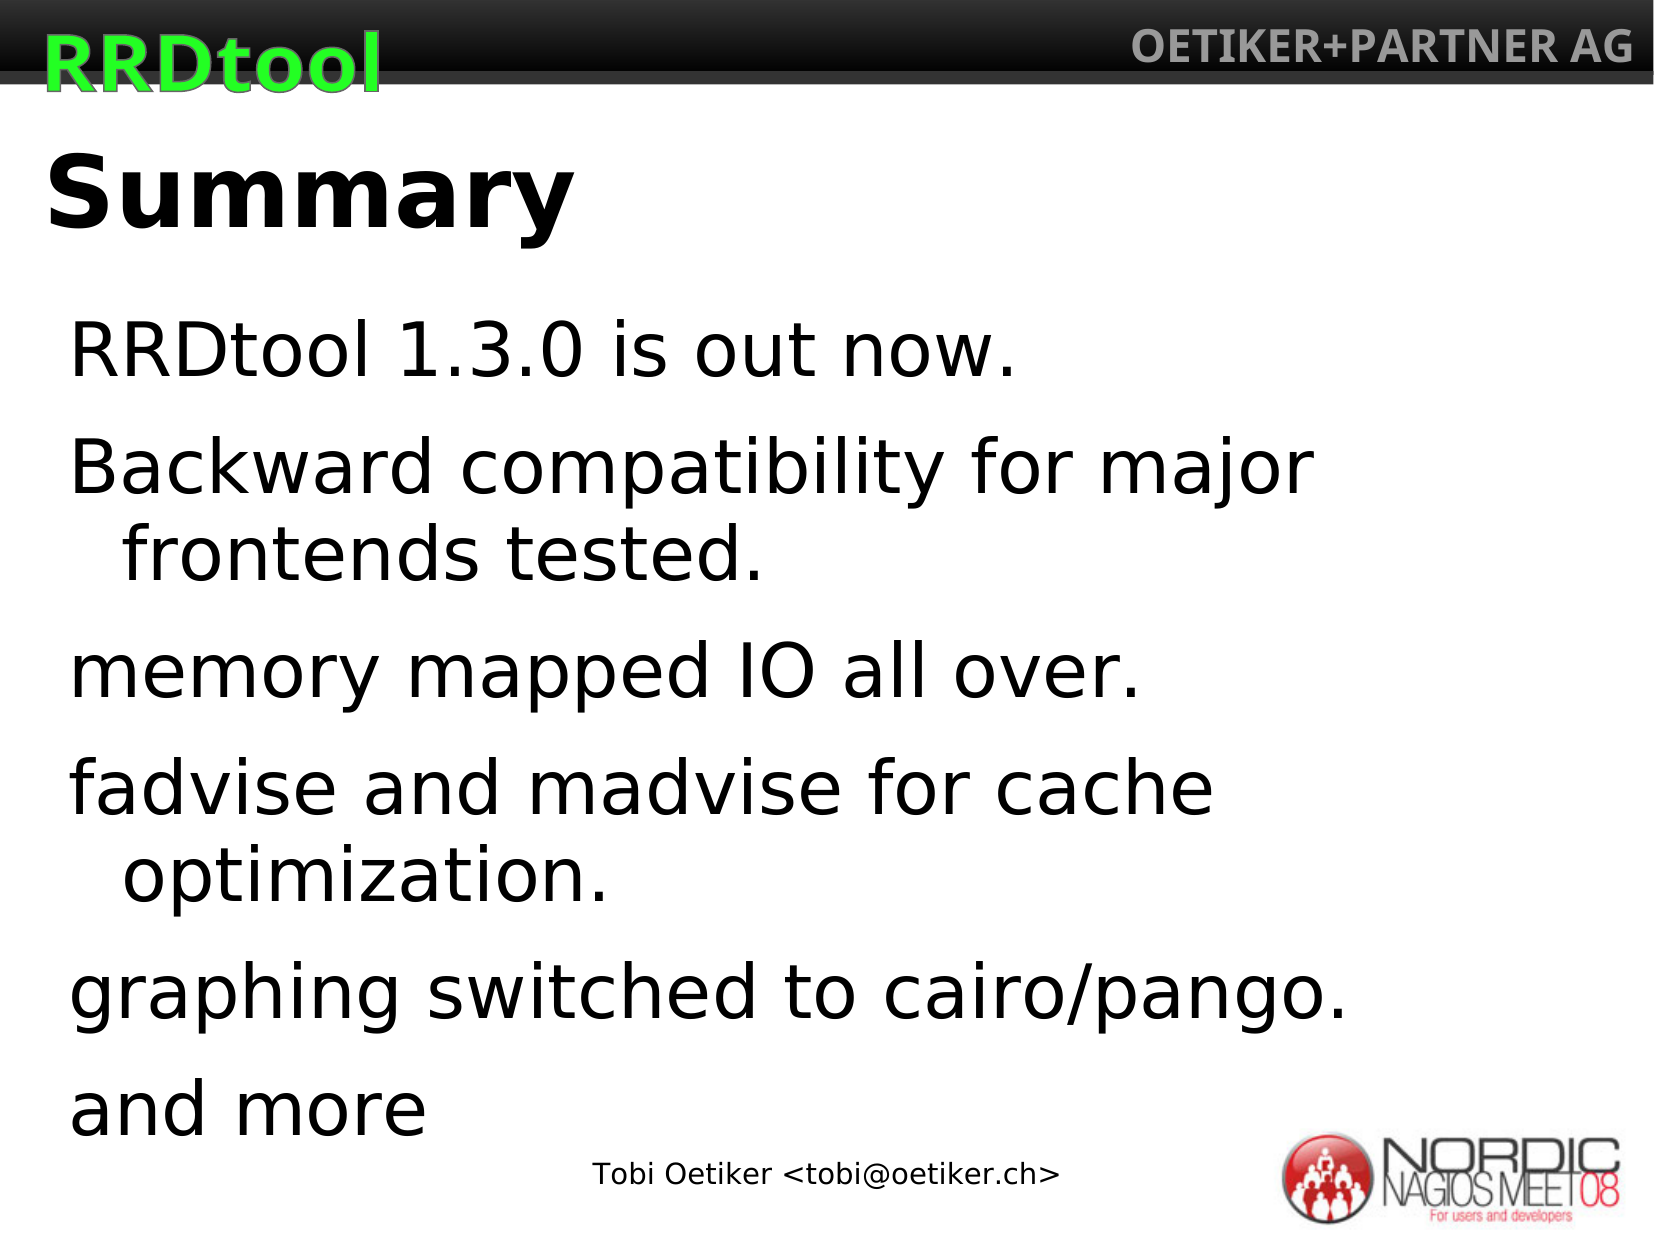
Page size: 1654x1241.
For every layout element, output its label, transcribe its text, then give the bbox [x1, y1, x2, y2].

title Summary [43, 134, 1582, 251]
picture [1262, 1116, 1654, 1241]
list RRDtool 1.3.0 is out now. Backward compatibility for major frontends tested. memory mapped IO all over. fadvise and madvise for cache optimization. graphing switched to cairo/pango. and more [50, 307, 1571, 1176]
